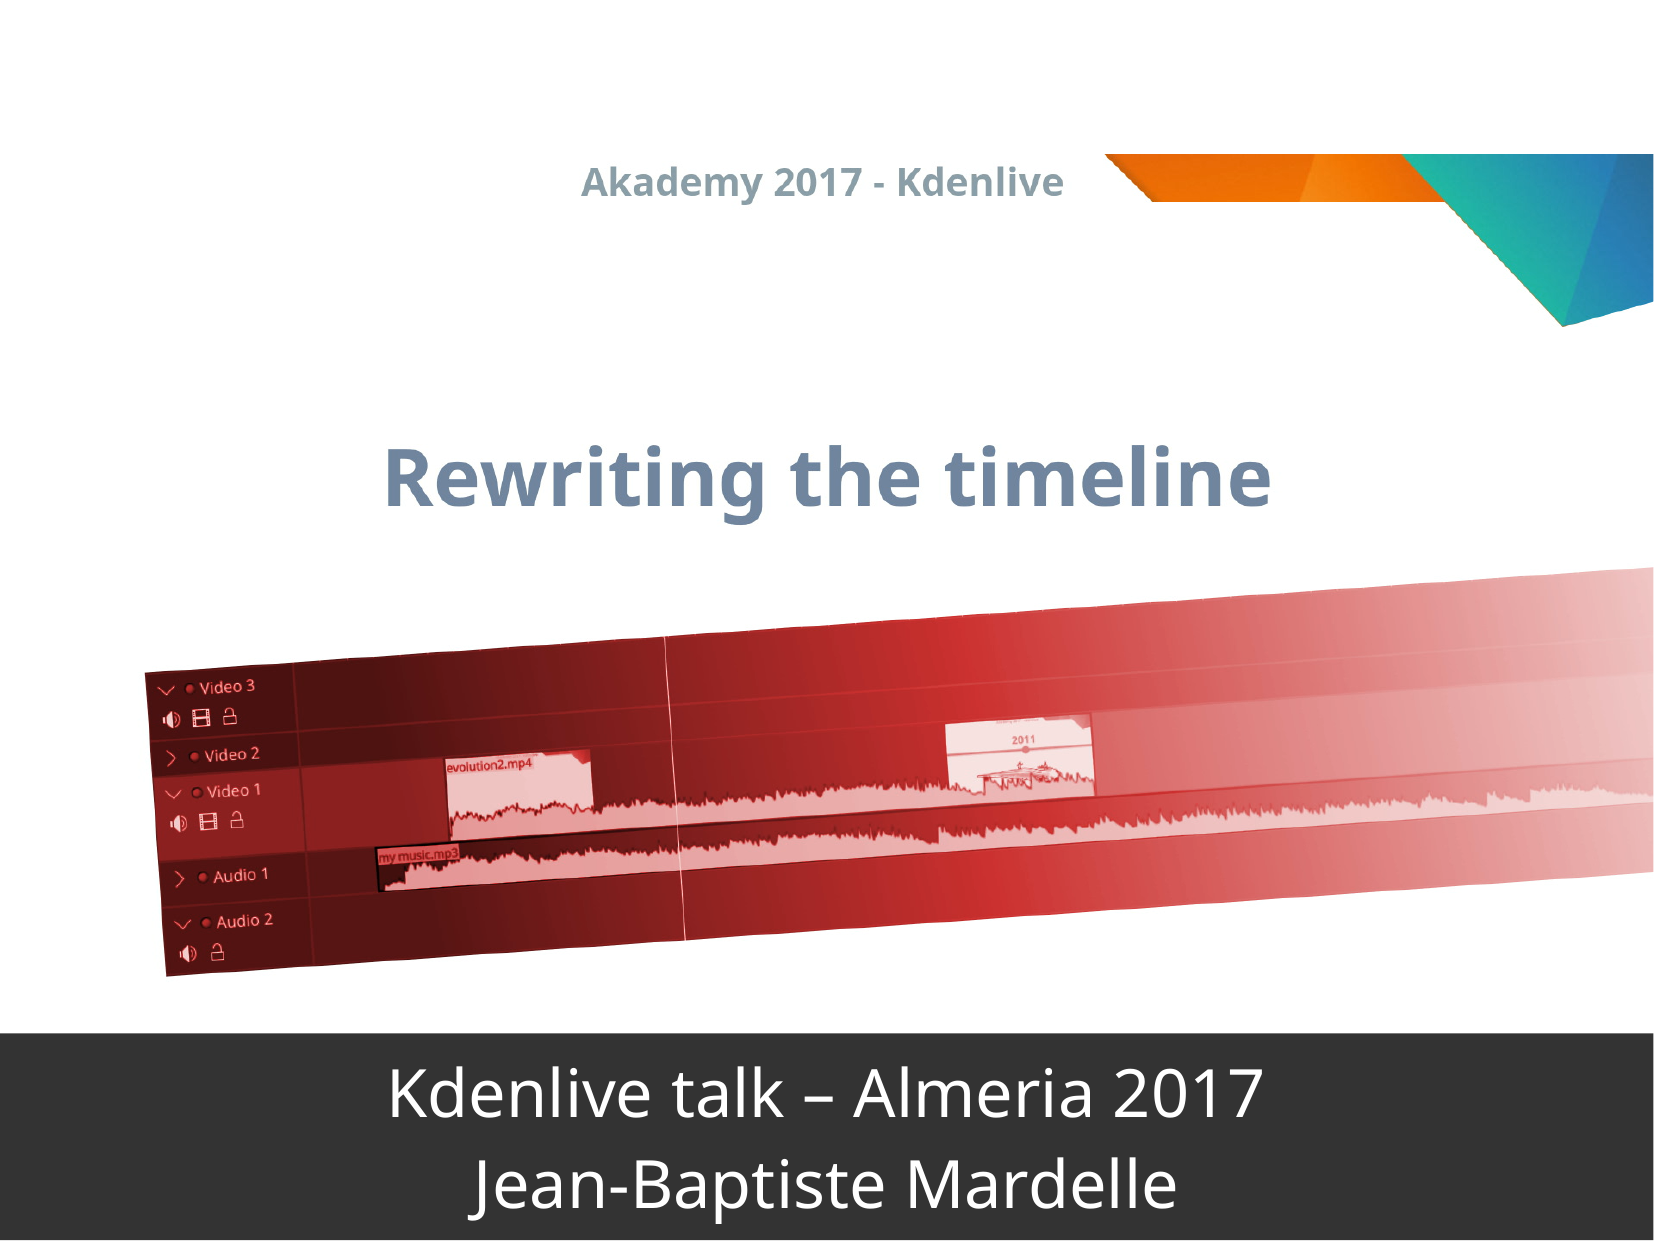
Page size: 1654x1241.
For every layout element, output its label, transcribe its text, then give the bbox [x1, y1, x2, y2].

title Kdenlive talk – Almeria 2017 Jean-Baptiste Mardelle [0, 1033, 1654, 1241]
picture [0, 154, 1654, 1033]
